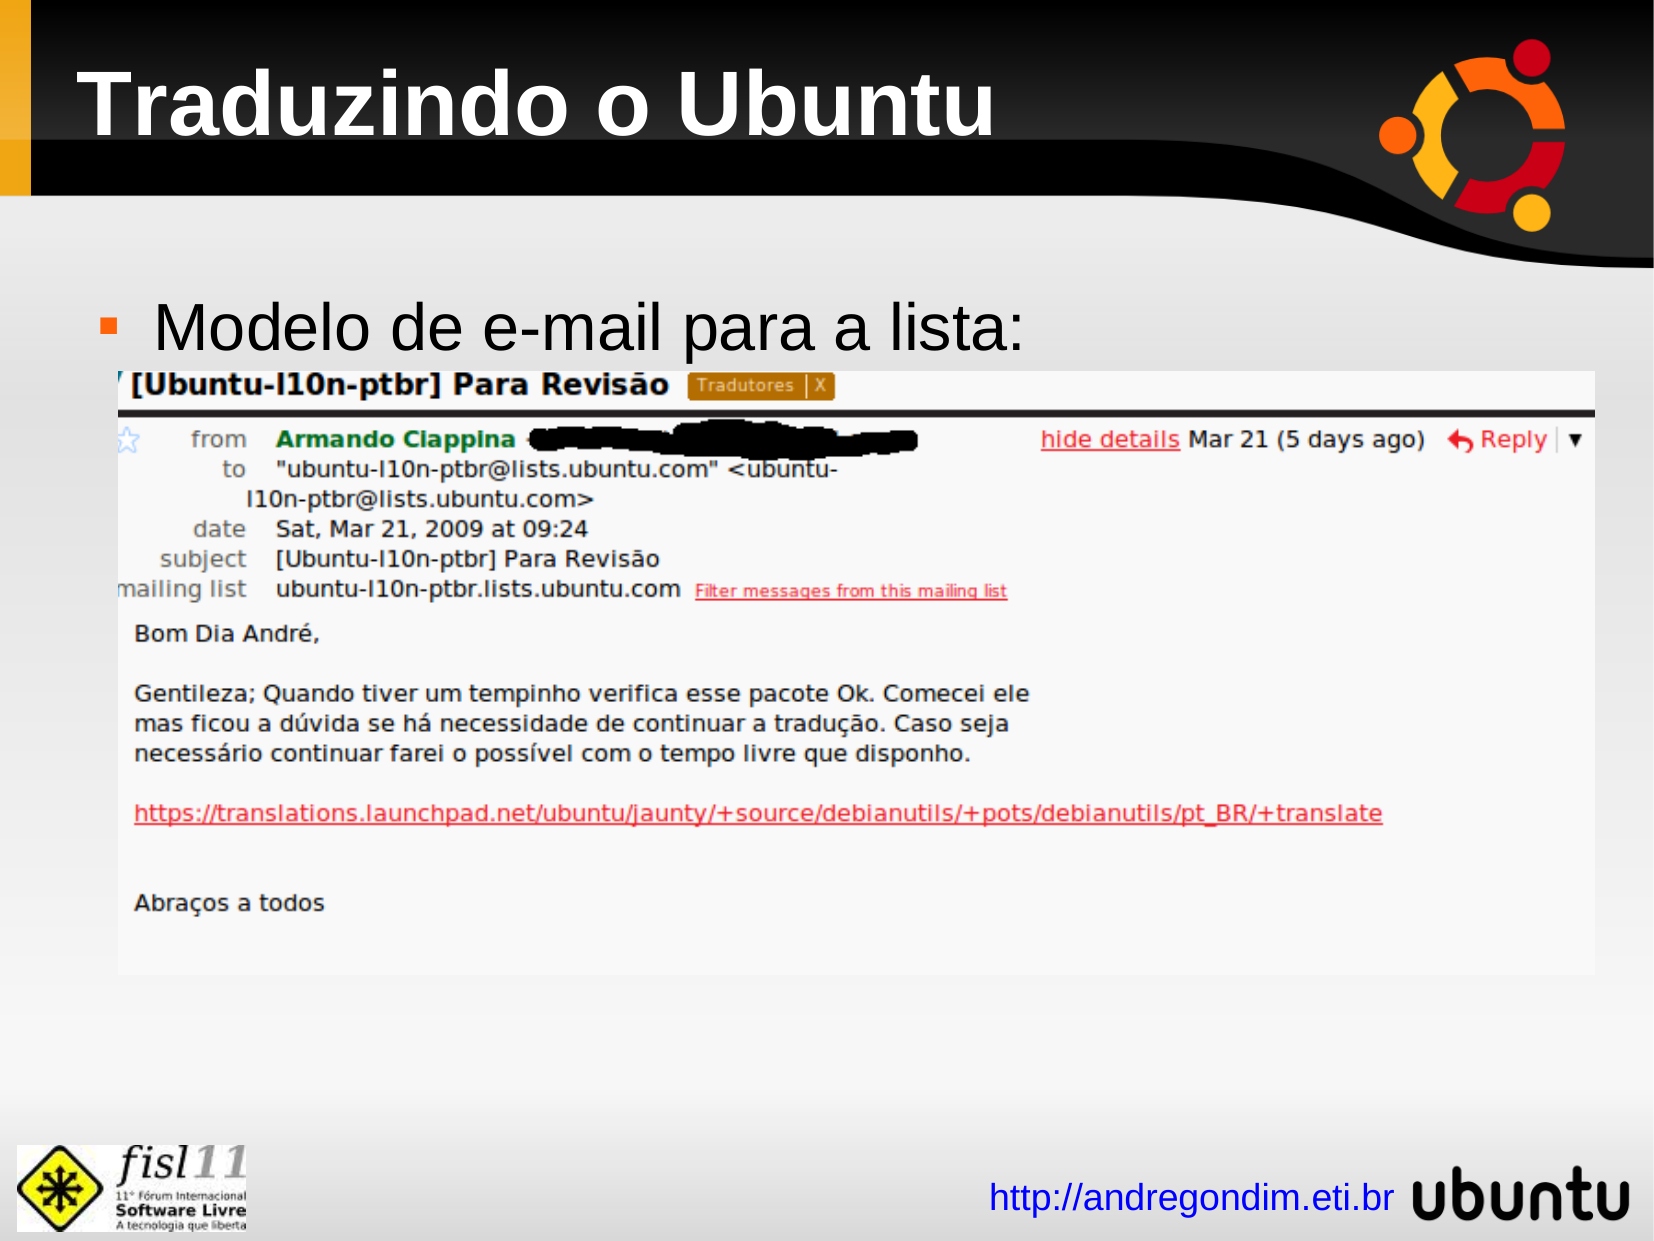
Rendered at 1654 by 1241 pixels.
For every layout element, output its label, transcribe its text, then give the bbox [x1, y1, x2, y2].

picture [0, 0, 1654, 1241]
list Modelo de e-mail para a lista: [82, 290, 1063, 414]
title Traduzindo o Ubuntu [76, 0, 1565, 208]
